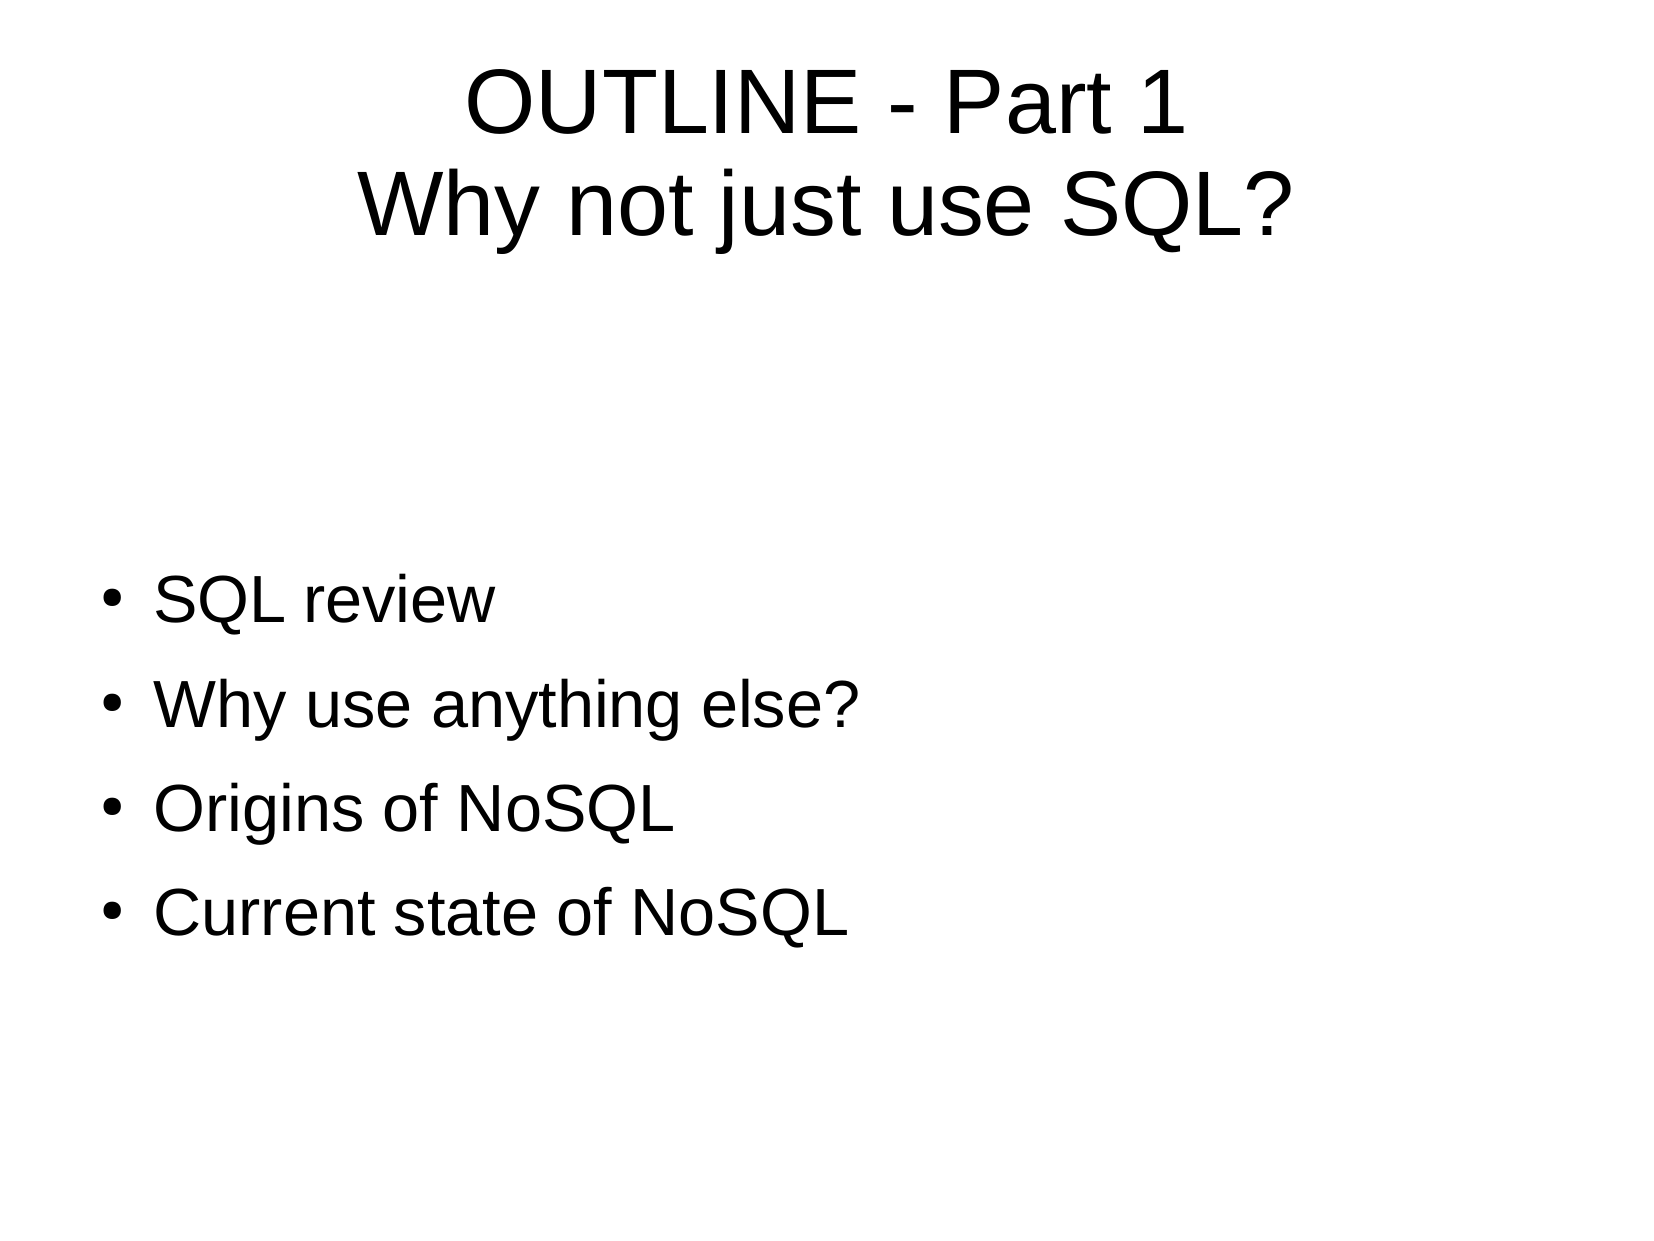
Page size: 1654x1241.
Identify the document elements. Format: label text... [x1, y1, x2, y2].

list SQL review Why use anything else? Origins of NoSQL Current state of NoSQL [82, 562, 1571, 1109]
title OUTLINE - Part 1 Why not just use SQL? [82, 49, 1571, 257]
